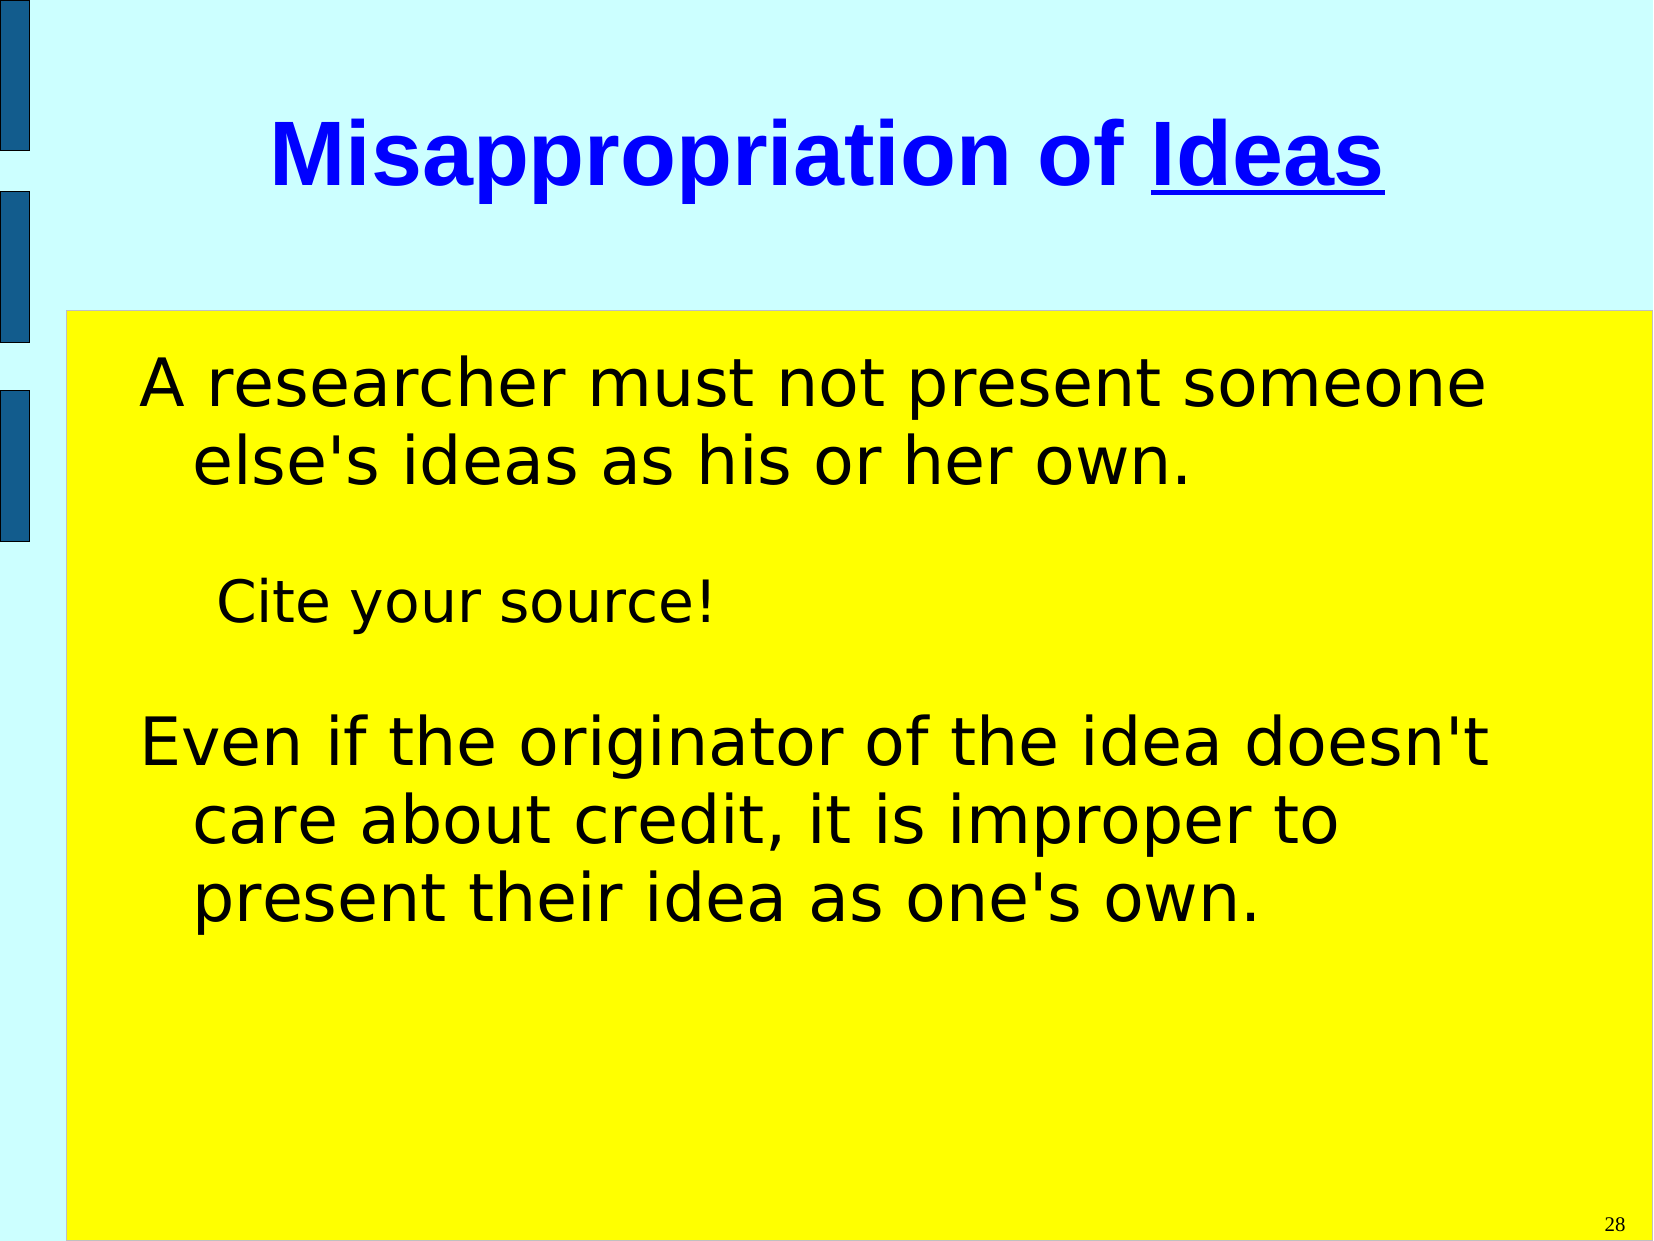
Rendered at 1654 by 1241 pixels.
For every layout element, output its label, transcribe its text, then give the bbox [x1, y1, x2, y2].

list A researcher must not present someone else's ideas as his or her own. Cite your source! Even if the originator of the idea doesn't care about credit, it is improper to present their idea as one's own. [121, 344, 1534, 1127]
title Misappropriation of Ideas [121, 49, 1534, 258]
